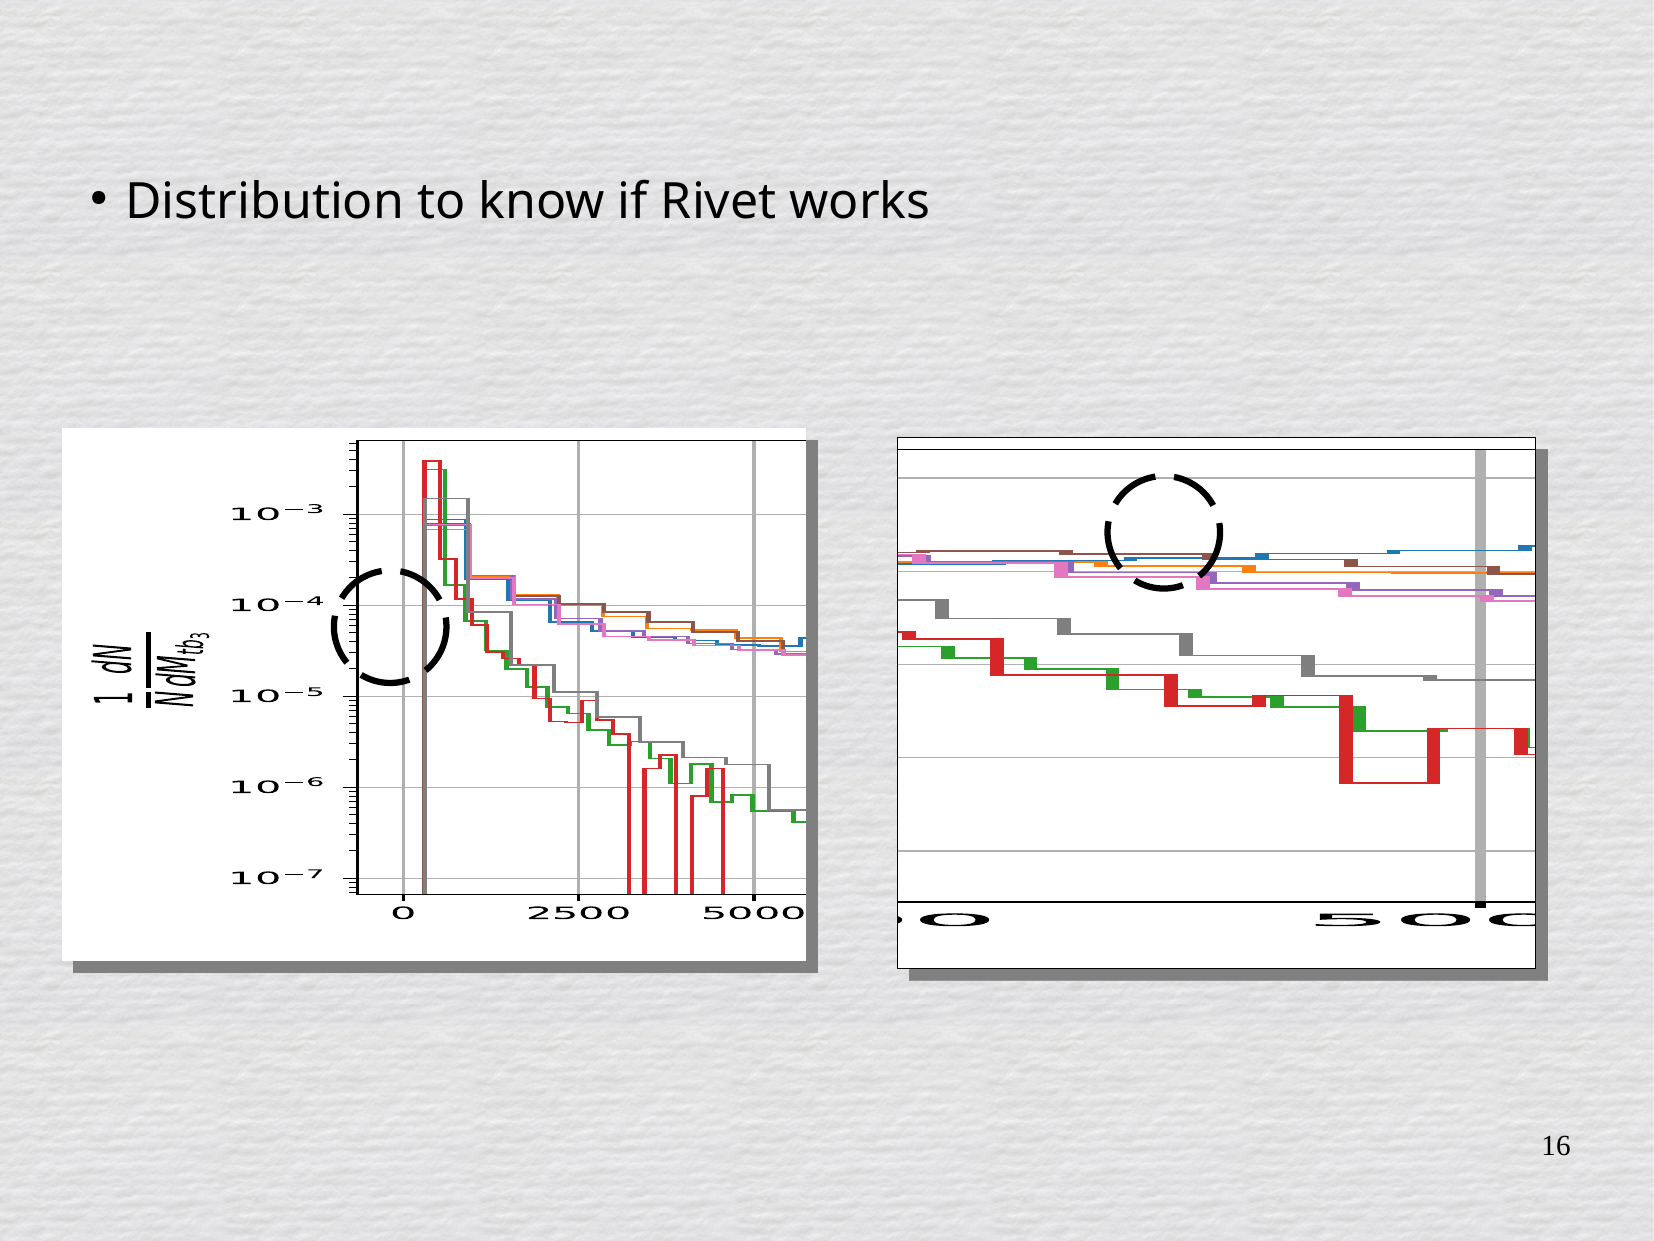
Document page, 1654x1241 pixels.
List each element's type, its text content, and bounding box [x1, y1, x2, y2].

text_box Distribution to know if Rivet works [75, 157, 1153, 243]
picture [0, 0, 1654, 1241]
